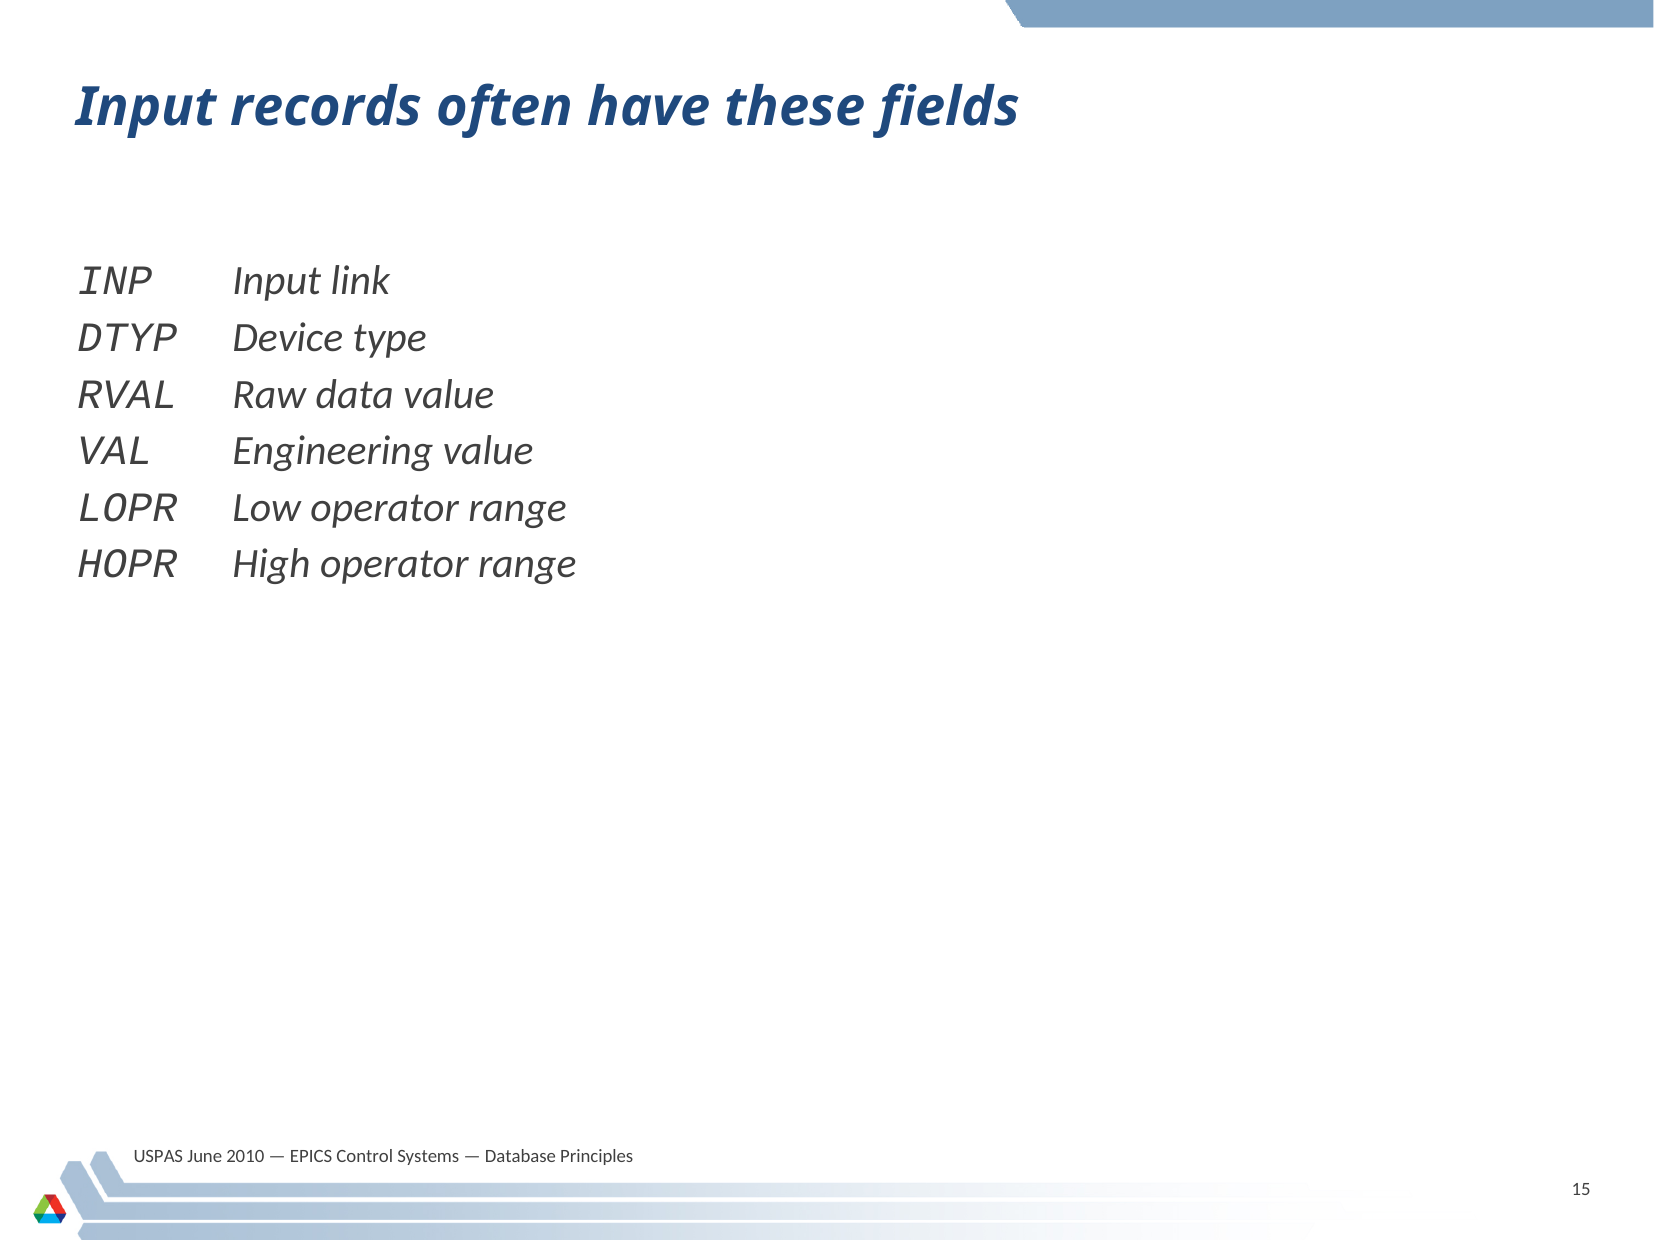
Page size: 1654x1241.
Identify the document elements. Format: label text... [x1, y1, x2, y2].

picture [0, 1143, 1654, 1240]
title Input records often have these fields [61, 59, 1500, 138]
list INP Input link DTYP Device type RVAL Raw data value VAL Engineering value LOPR Low operator range HOPR High operator range [62, 253, 1498, 1087]
picture [0, 0, 1654, 29]
